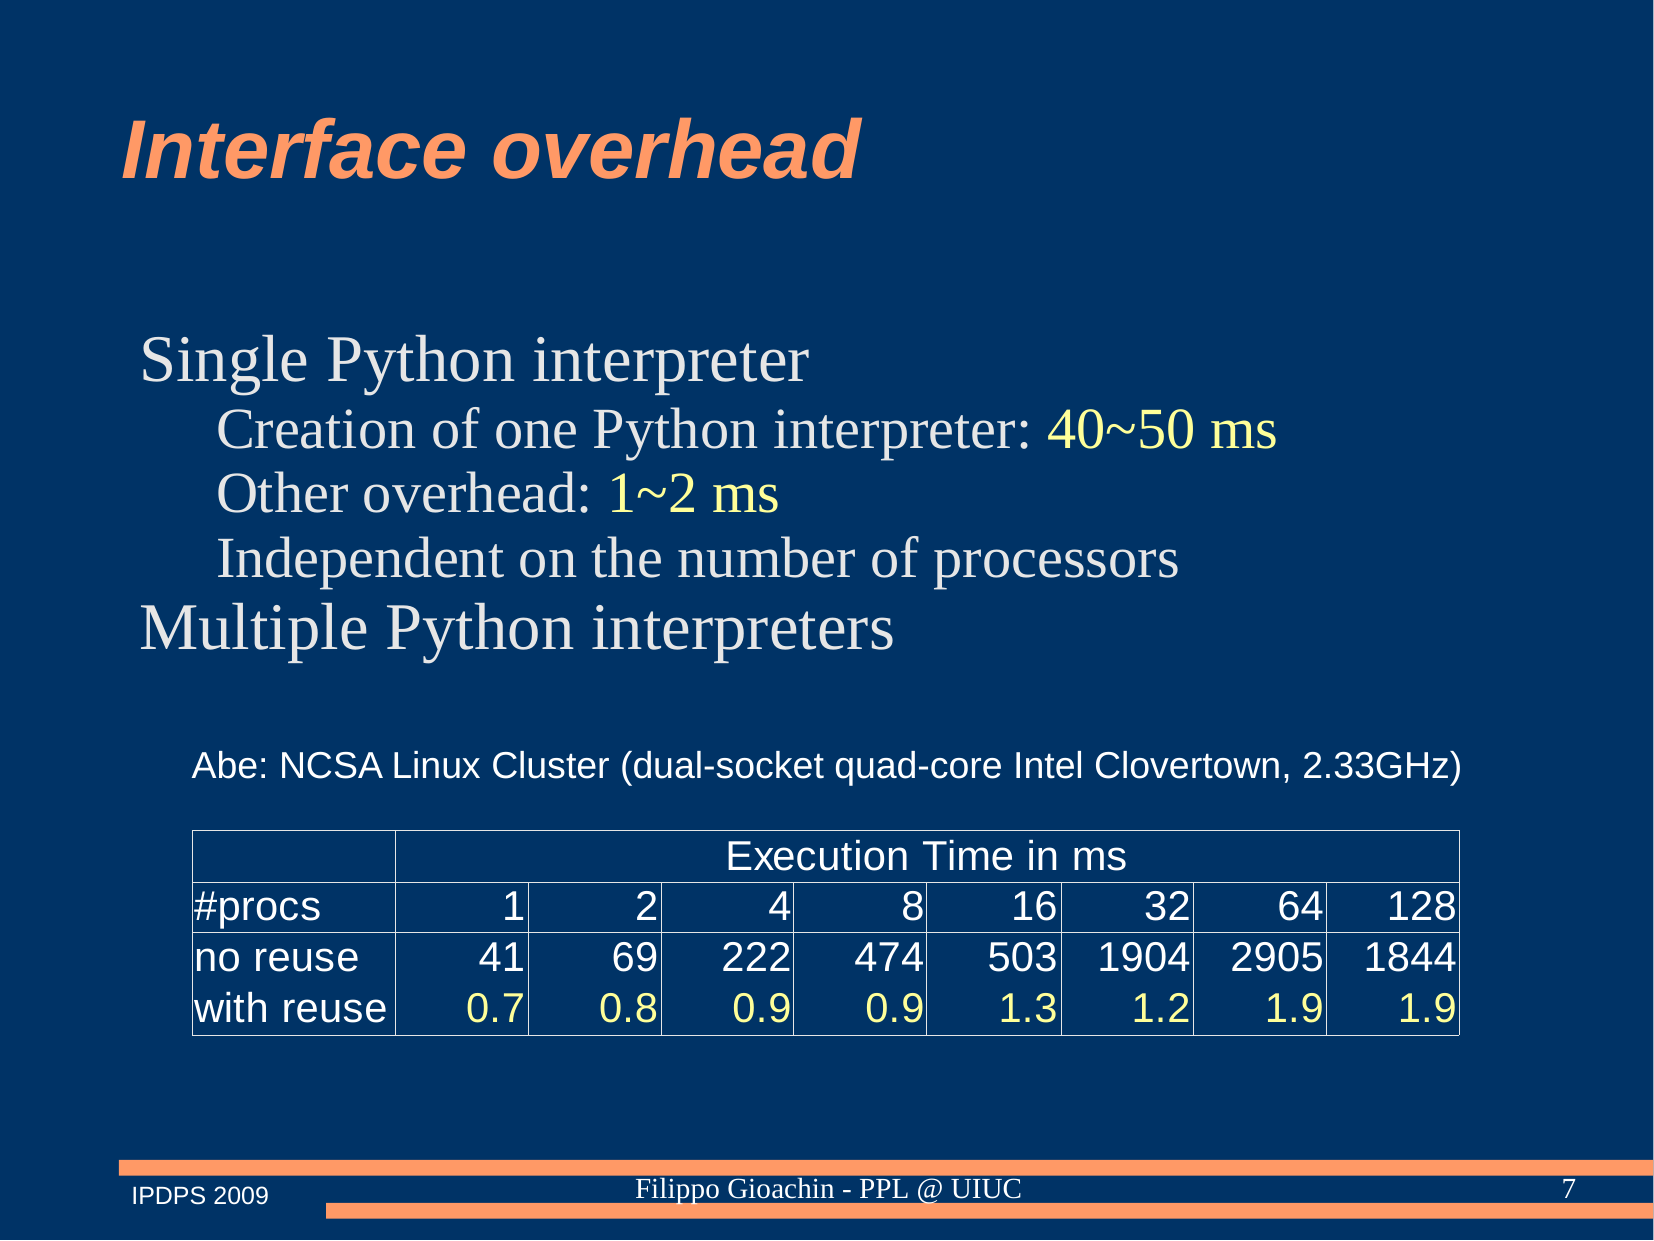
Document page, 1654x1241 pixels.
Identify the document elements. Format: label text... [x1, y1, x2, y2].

list Single Python interpreter Creation of one Python interpreter: 40~50 ms Other overhead: 1~2 ms Independent on the number of processors Multiple Python interpreters [121, 322, 1561, 1118]
chart [191, 830, 1462, 1038]
text_box Abe: NCSA Linux Cluster (dual-socket quad-core Intel Clovertown, 2.33GHz) [176, 737, 1477, 795]
title Interface overhead [121, 46, 1534, 254]
